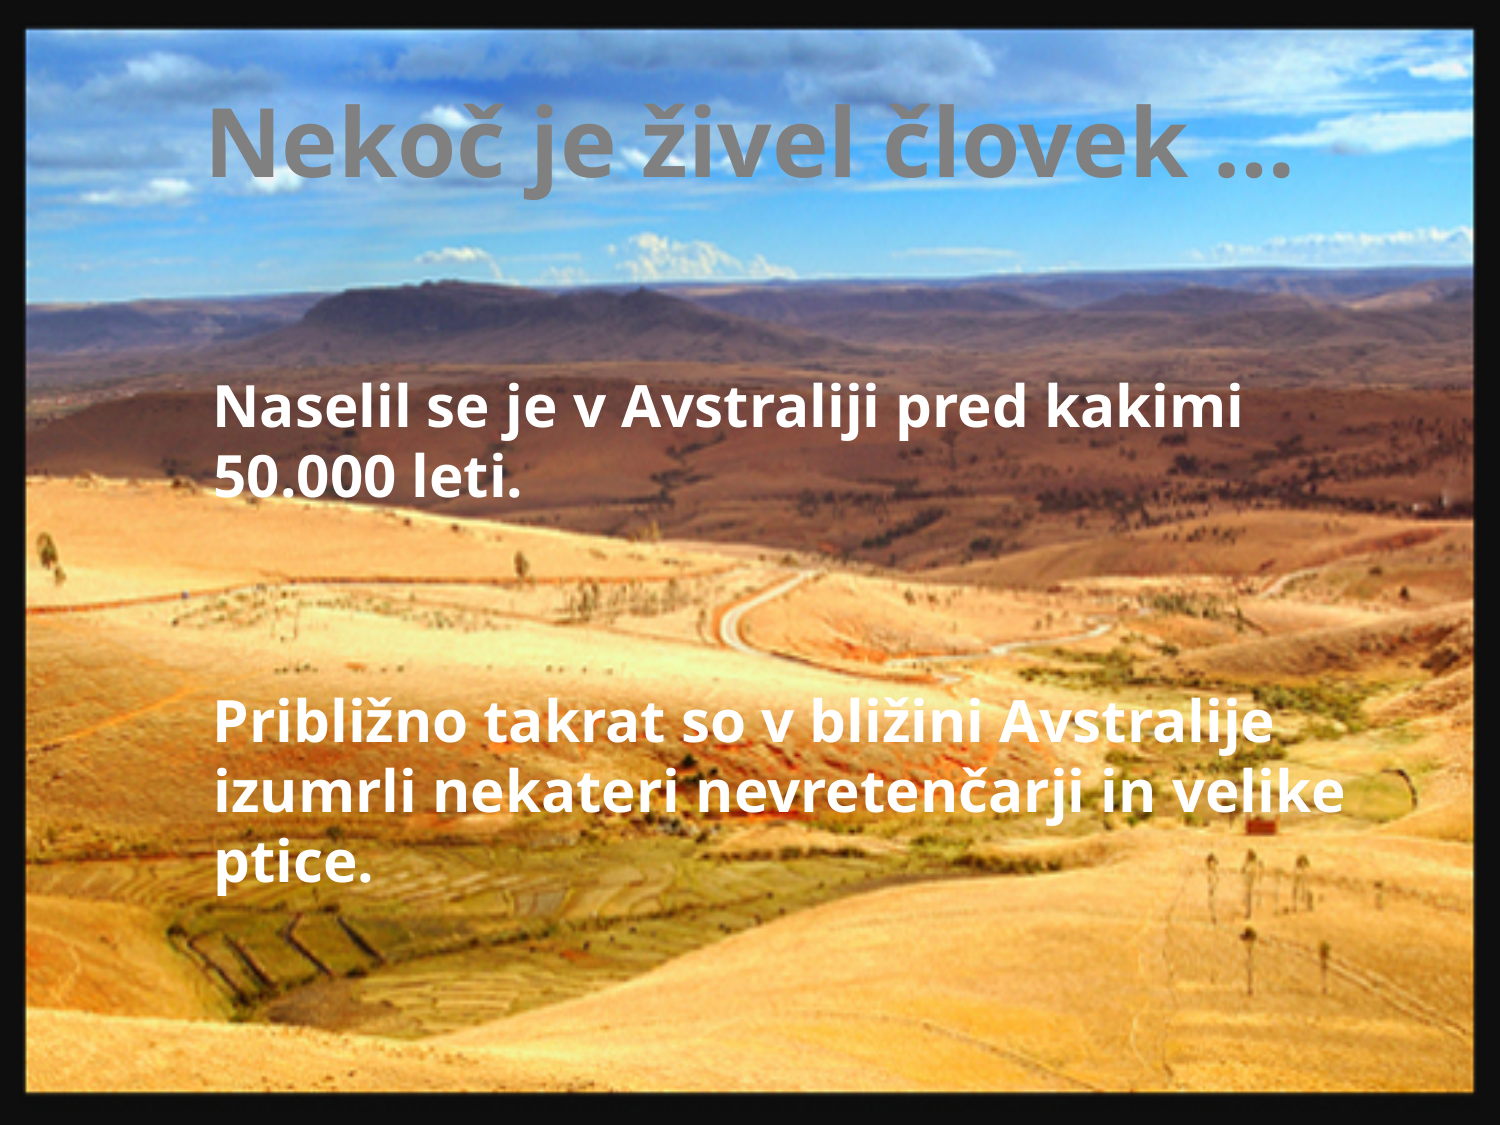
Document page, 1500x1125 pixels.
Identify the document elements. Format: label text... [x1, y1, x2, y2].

picture [0, 0, 1500, 1125]
list Naselil se je v Avstraliji pred kakimi 50.000 leti. Približno takrat so v bližini Avstralije izumrli nekateri nevretenčarji in velike ptice. [76, 361, 1427, 970]
title Nekoč je živel človek … [75, 45, 1425, 233]
